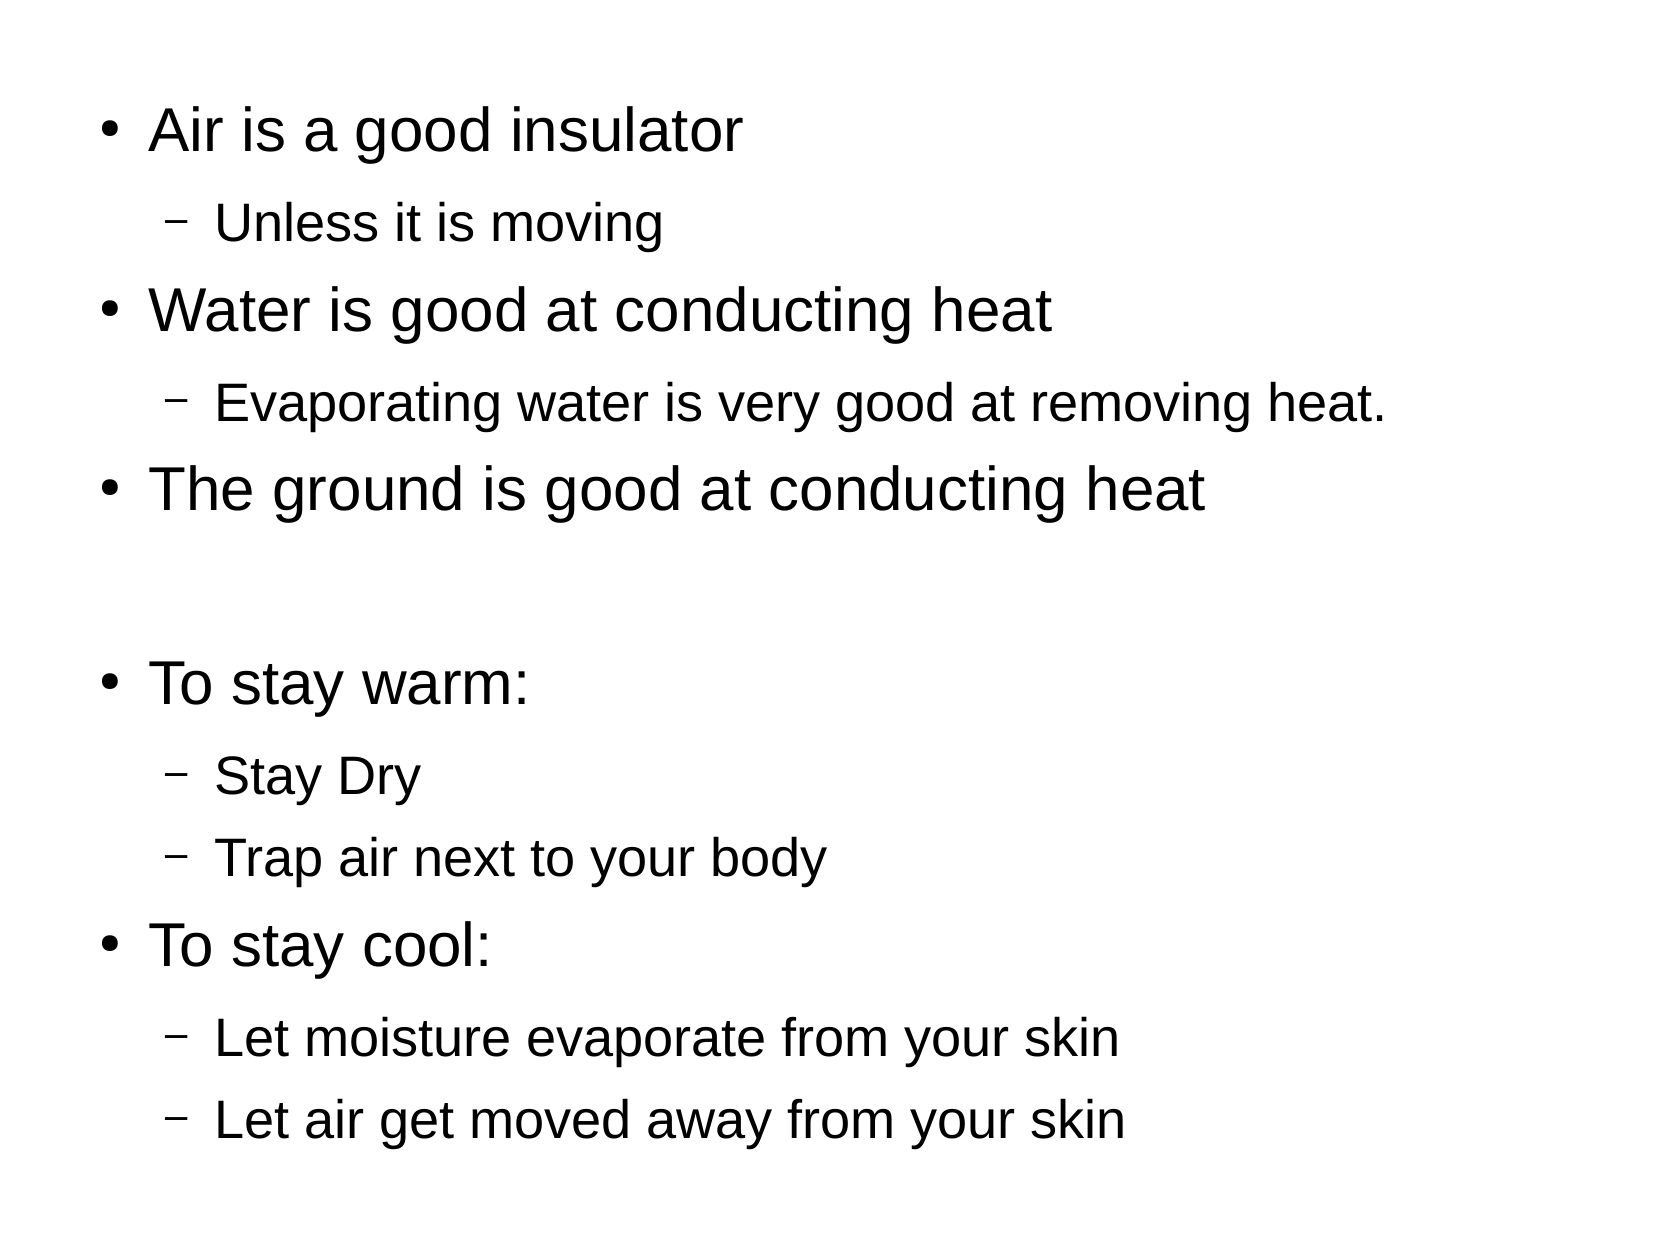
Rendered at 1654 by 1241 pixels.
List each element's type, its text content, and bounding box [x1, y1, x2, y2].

list Air is a good insulator Unless it is moving Water is good at conducting heat Evaporating water is very good at removing heat. The ground is good at conducting heat To stay warm: Stay Dry Trap air next to your body To stay cool: Let moisture evaporate from your skin Let air get moved away from your skin [82, 95, 1571, 1159]
